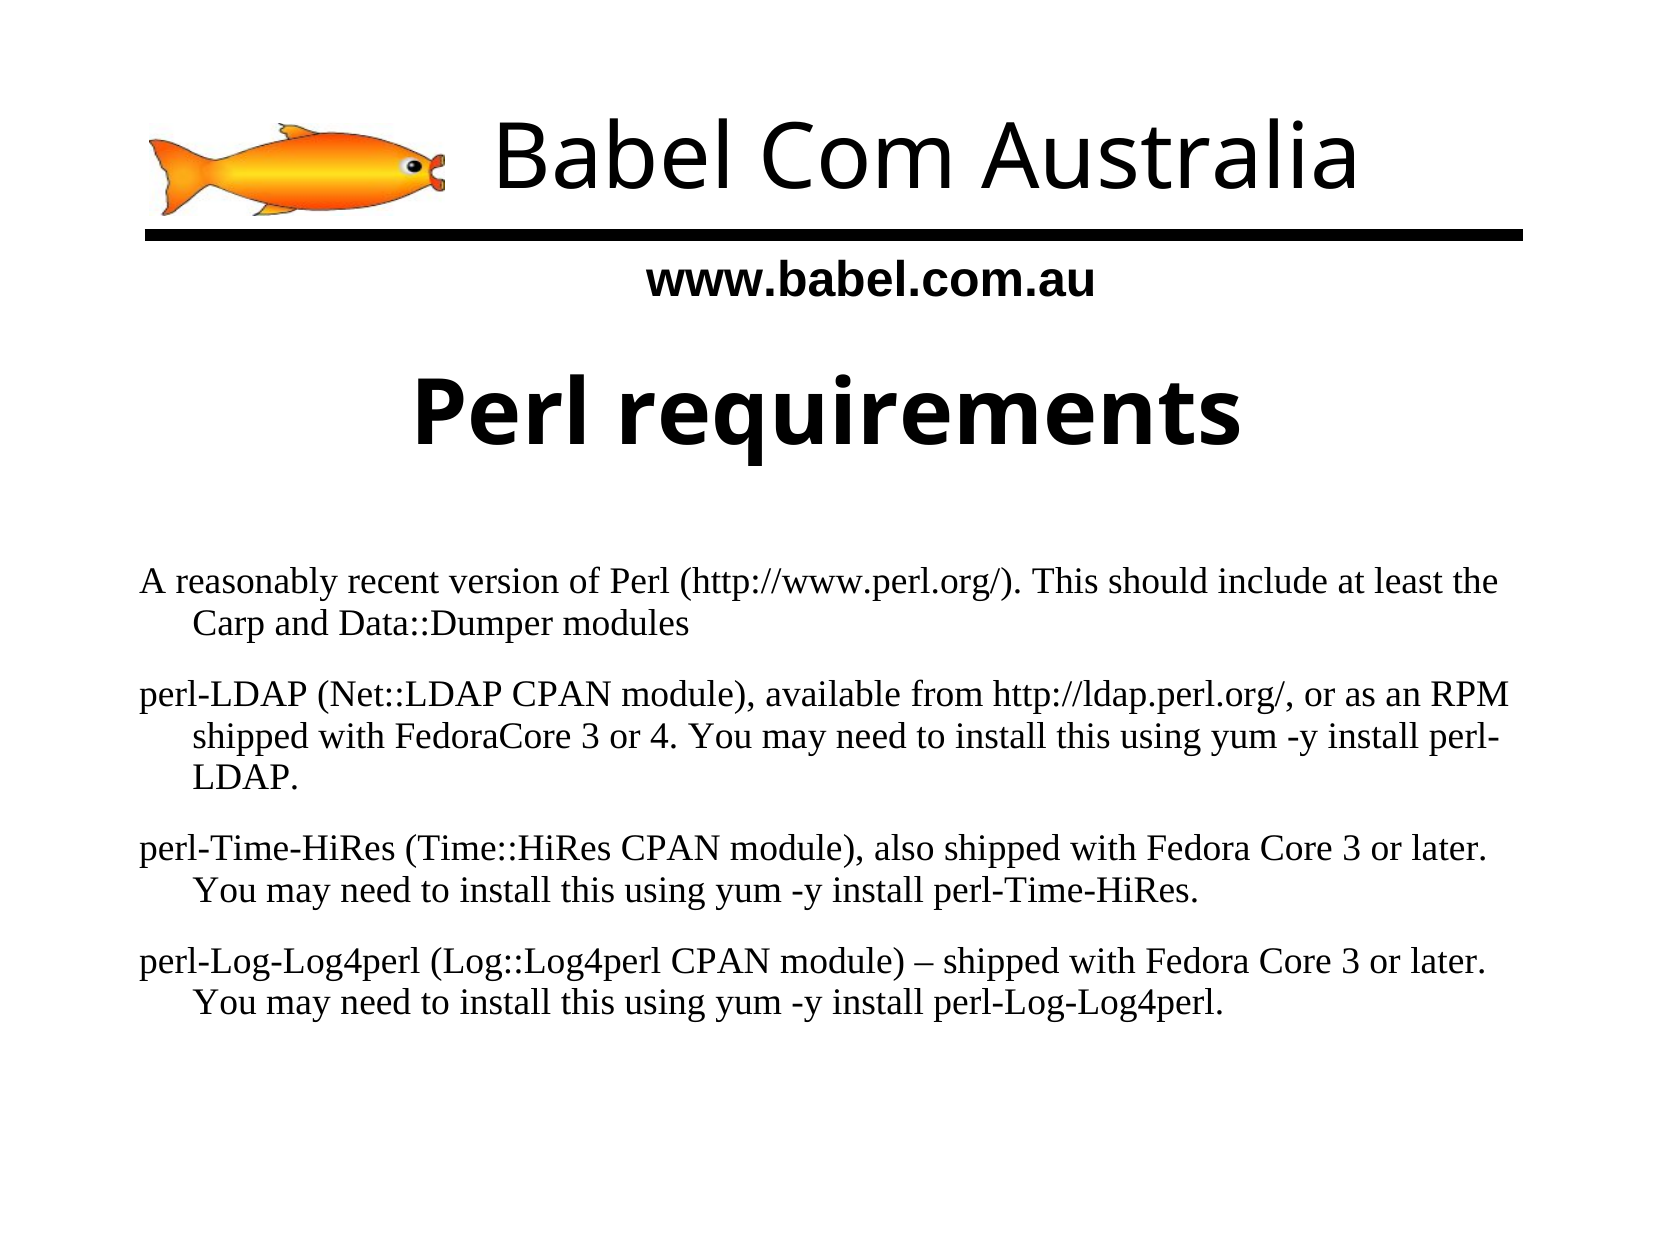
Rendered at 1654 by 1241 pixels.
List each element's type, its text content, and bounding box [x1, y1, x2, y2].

title Perl requirements [126, 322, 1528, 497]
list A reasonably recent version of Perl (http://www.perl.org/). This should include at least the Carp and Data::Dumper modules perl-LDAP (Net::LDAP CPAN module), available from http://ldap.perl.org/, or as an RPM shipped with FedoraCore 3 or 4. You may need to install this using yum -y install perl-LDAP. perl-Time-HiRes (Time::HiRes CPAN module), also shipped with Fedora Core 3 or later. You may need to install this using yum -y install perl-Time-HiRes. perl-Log-Log4perl (Log::Log4perl CPAN module) – shipped with Fedora Core 3 or later. You may need to install this using yum -y install perl-Log-Log4perl. [121, 560, 1534, 1127]
picture [149, 123, 445, 216]
